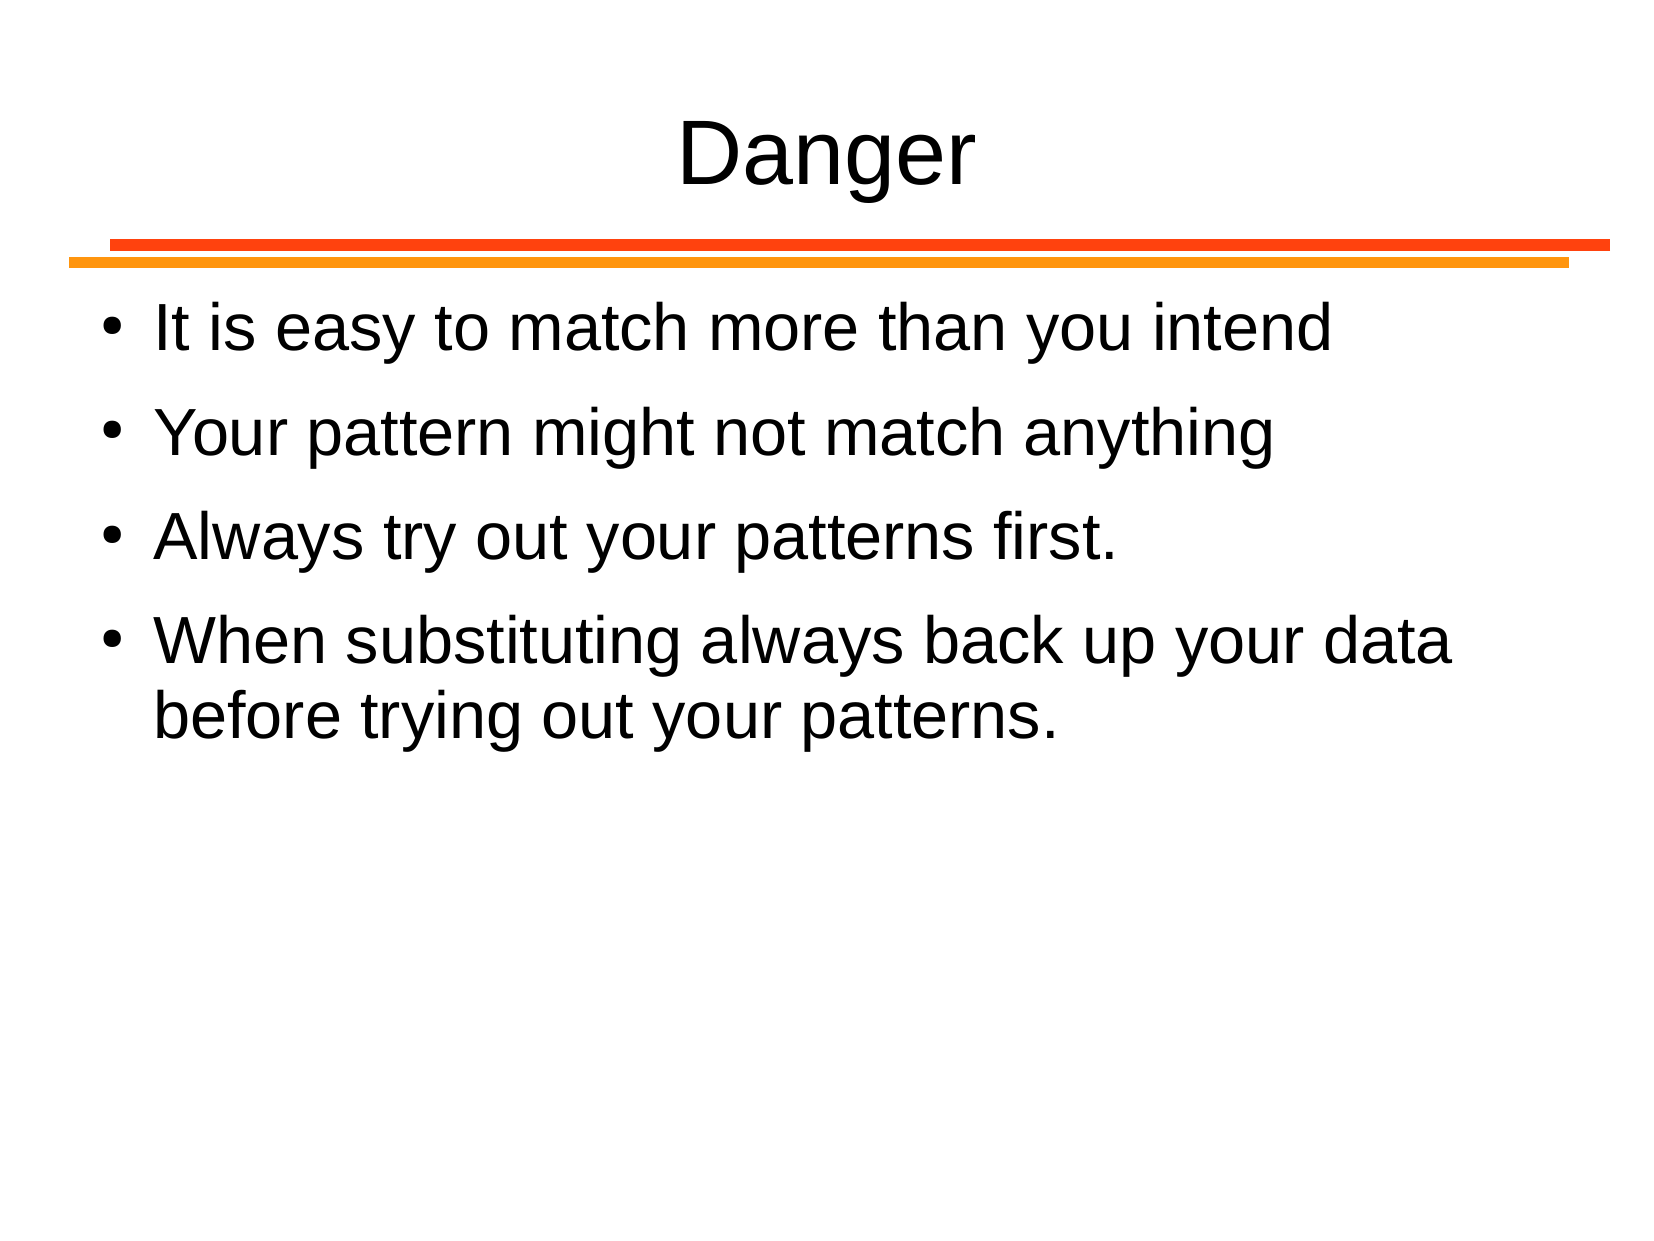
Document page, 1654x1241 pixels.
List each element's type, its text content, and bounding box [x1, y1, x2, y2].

title Danger [82, 56, 1571, 250]
list It is easy to match more than you intend Your pattern might not match anything Always try out your patterns first. When substituting always back up your data before trying out your patterns. [82, 290, 1571, 1094]
